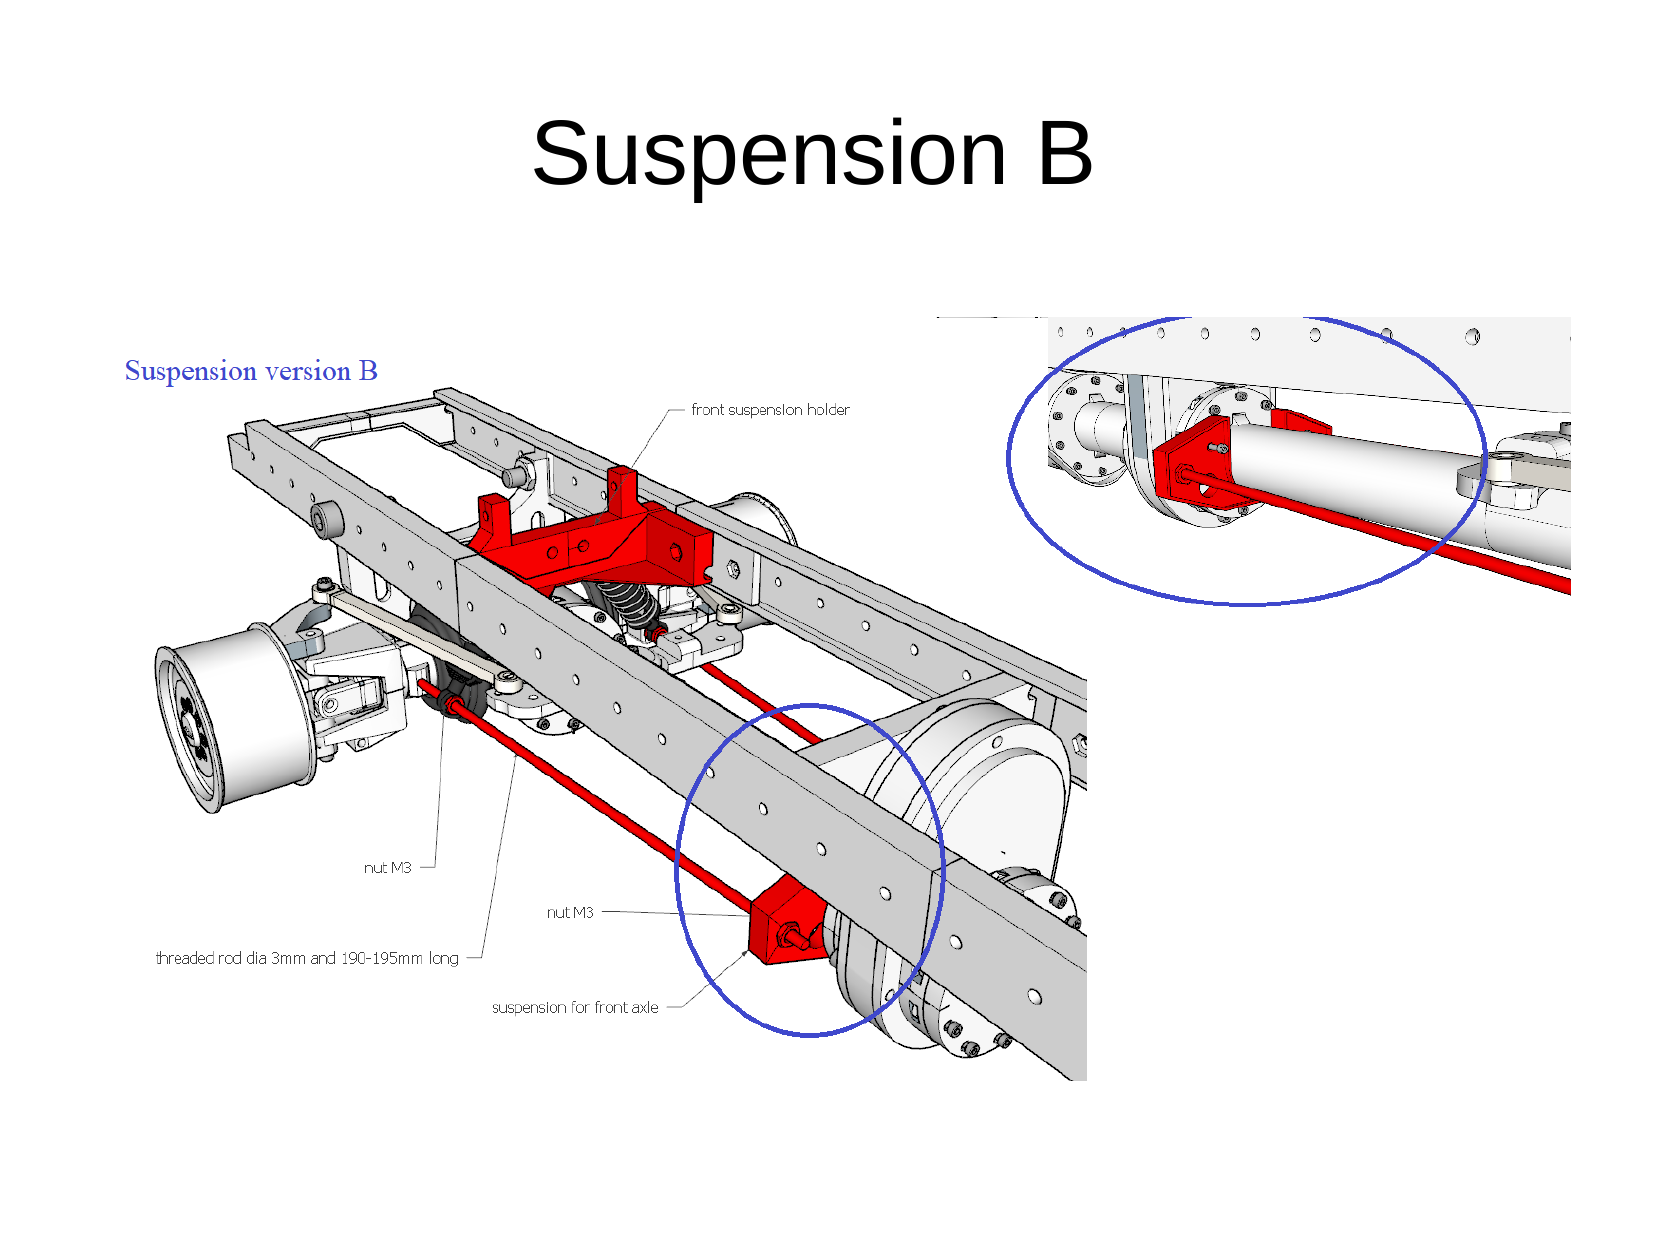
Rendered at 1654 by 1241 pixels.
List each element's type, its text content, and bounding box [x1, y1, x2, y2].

title Suspension B [82, 49, 1571, 257]
picture [82, 317, 1571, 1081]
